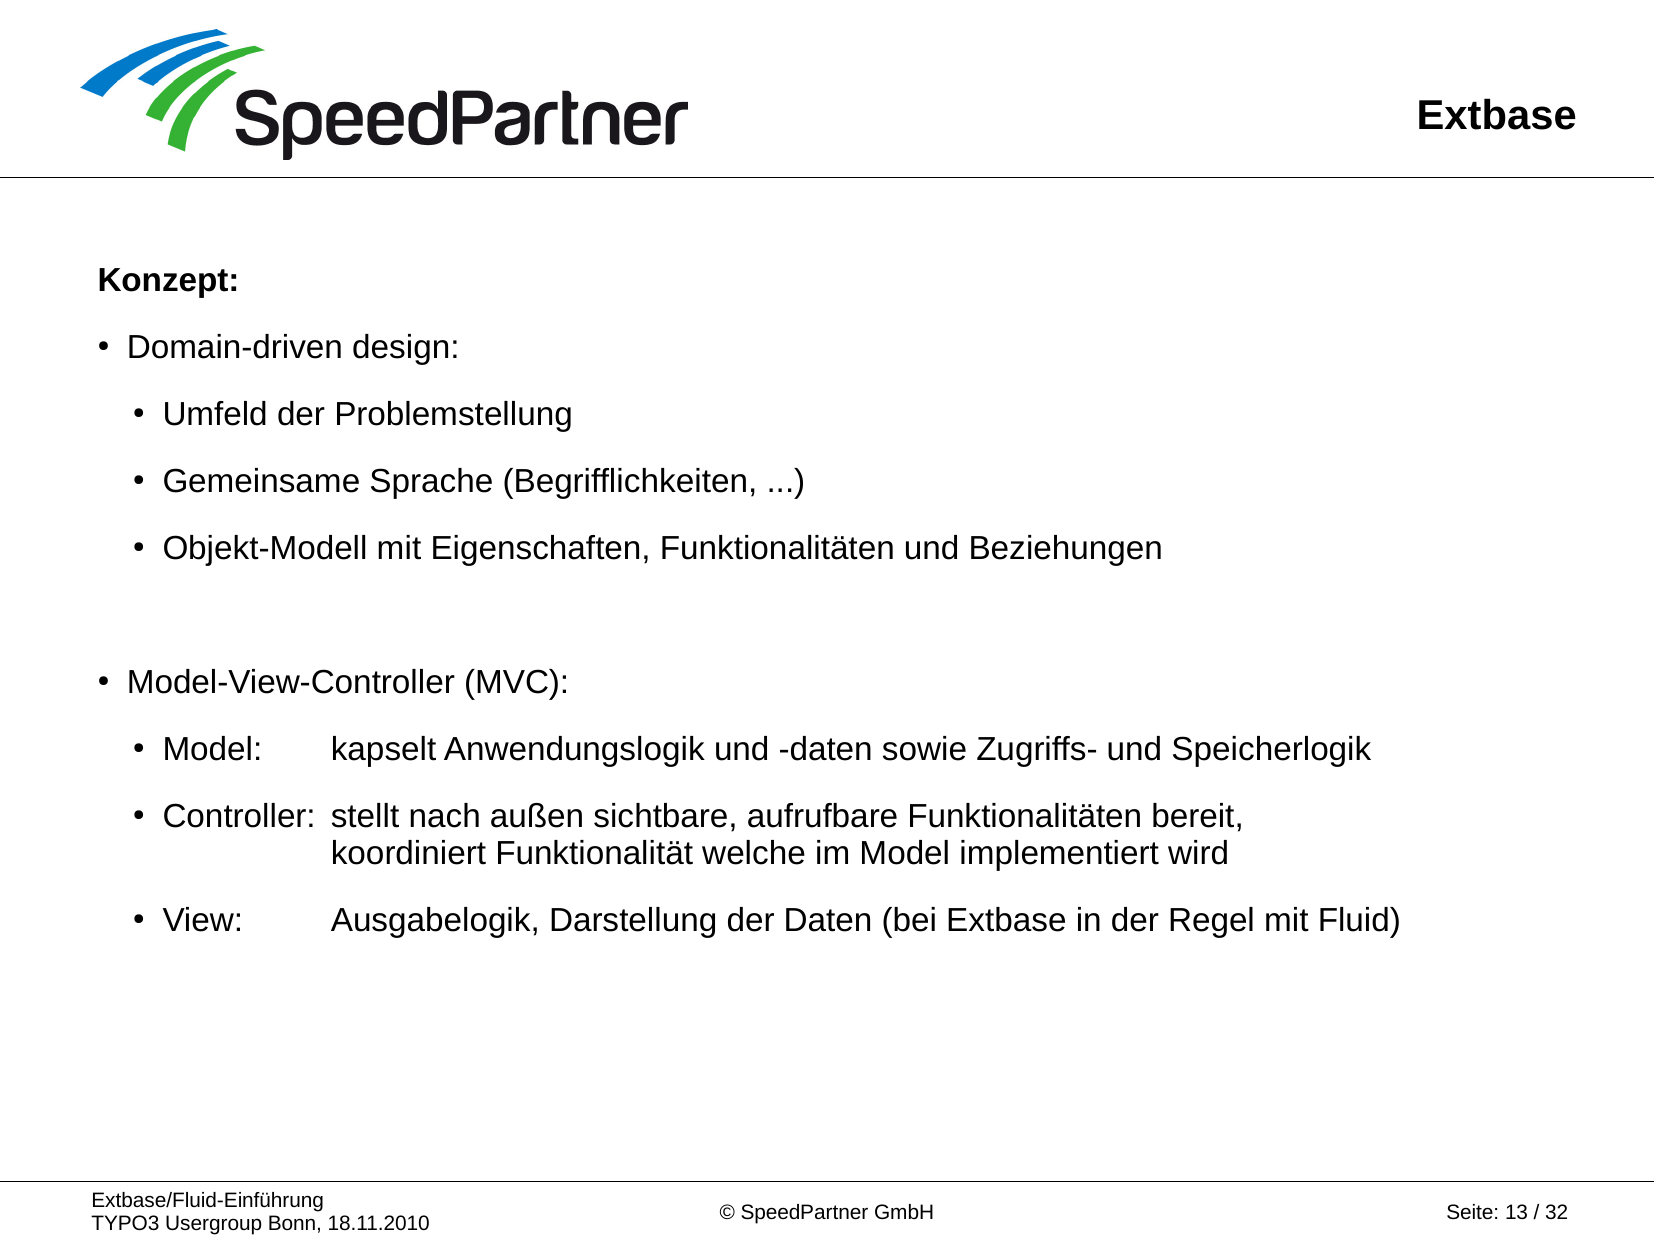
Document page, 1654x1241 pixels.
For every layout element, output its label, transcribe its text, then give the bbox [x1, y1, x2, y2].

text_box Konzept: Domain-driven design: Umfeld der Problemstellung Gemeinsame Sprache (Begrifflichkeiten, ...) Objekt-Modell mit Eigenschaften, Funktionalitäten und Beziehungen Model-View-Controller (MVC): Model: kapselt Anwendungslogik und -daten sowie Zugriffs- und Speicherlogik Controller: stellt nach außen sichtbare, aufrufbare Funktionalitäten bereit, koordiniert Funktionalität welche im Model implementiert wird View: Ausgabelogik, Darstellung der Daten (bei Extbase in der Regel mit Fluid) [82, 253, 1565, 1151]
title Extbase [590, 70, 1577, 160]
picture [80, 29, 688, 160]
